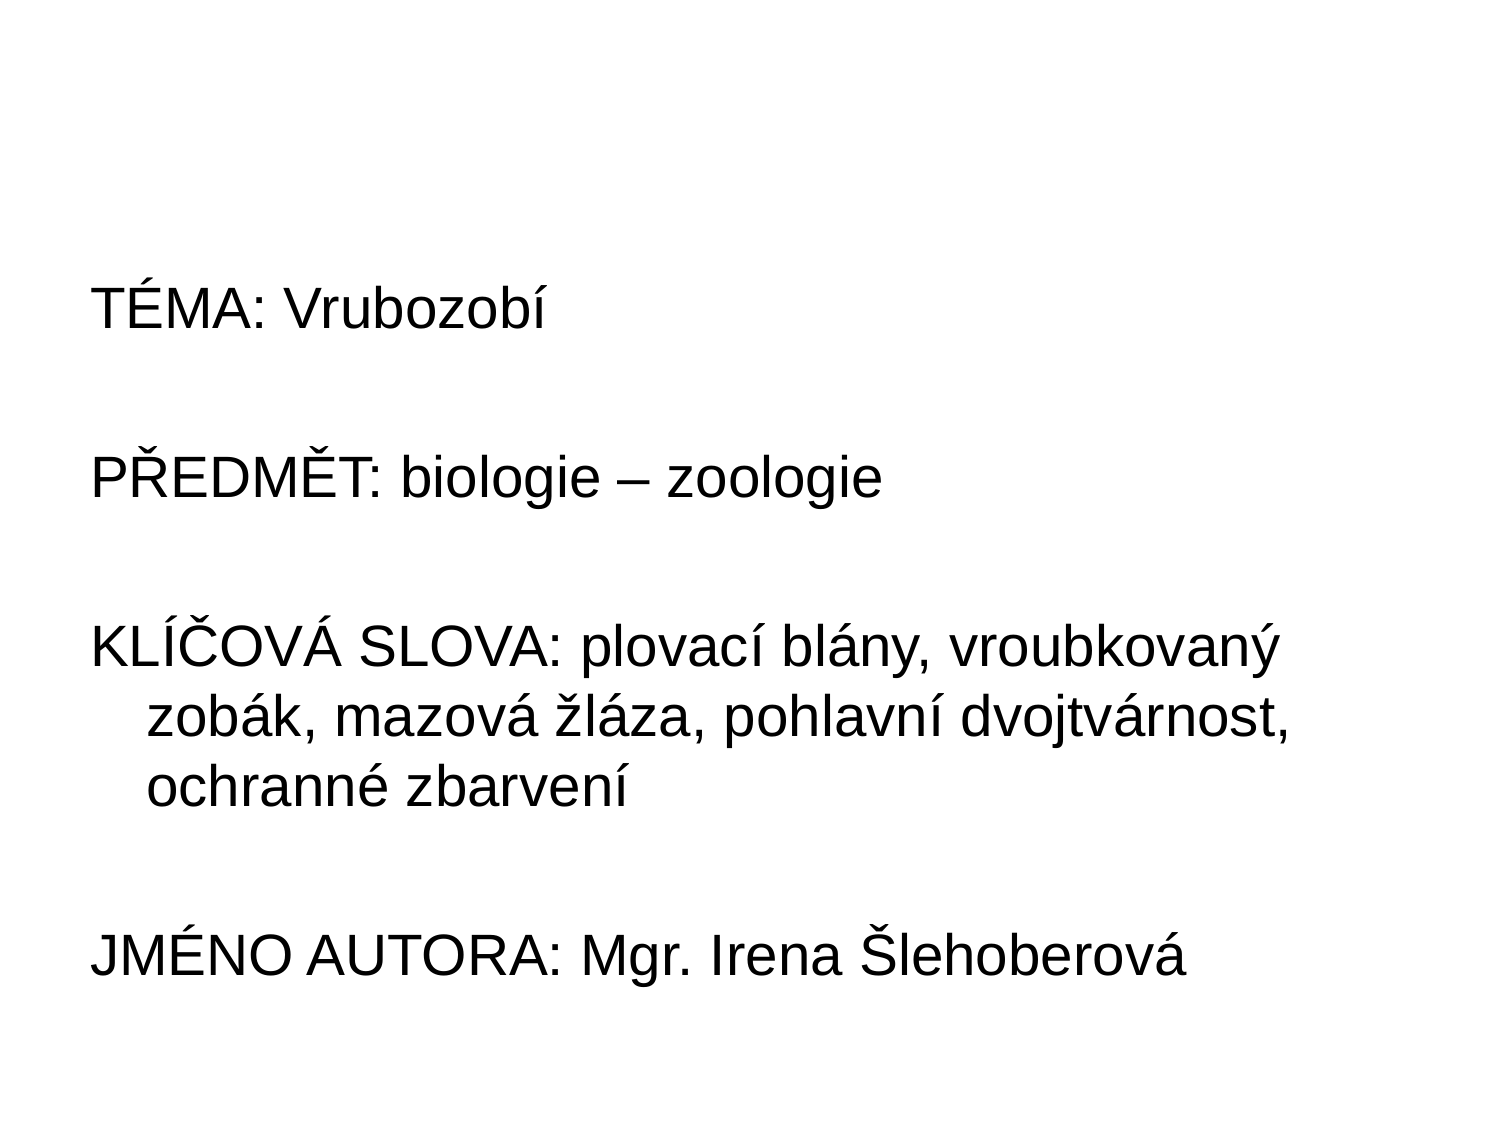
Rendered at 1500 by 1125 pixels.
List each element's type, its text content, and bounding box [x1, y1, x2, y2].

list TÉMA: Vrubozobí PŘEDMĚT: biologie – zoologie KLÍČOVÁ SLOVA: plovací blány, vroubkovaný zobák, mazová žláza, pohlavní dvojtvárnost, ochranné zbarvení JMÉNO AUTORA: Mgr. Irena Šlehoberová [75, 262, 1426, 1080]
